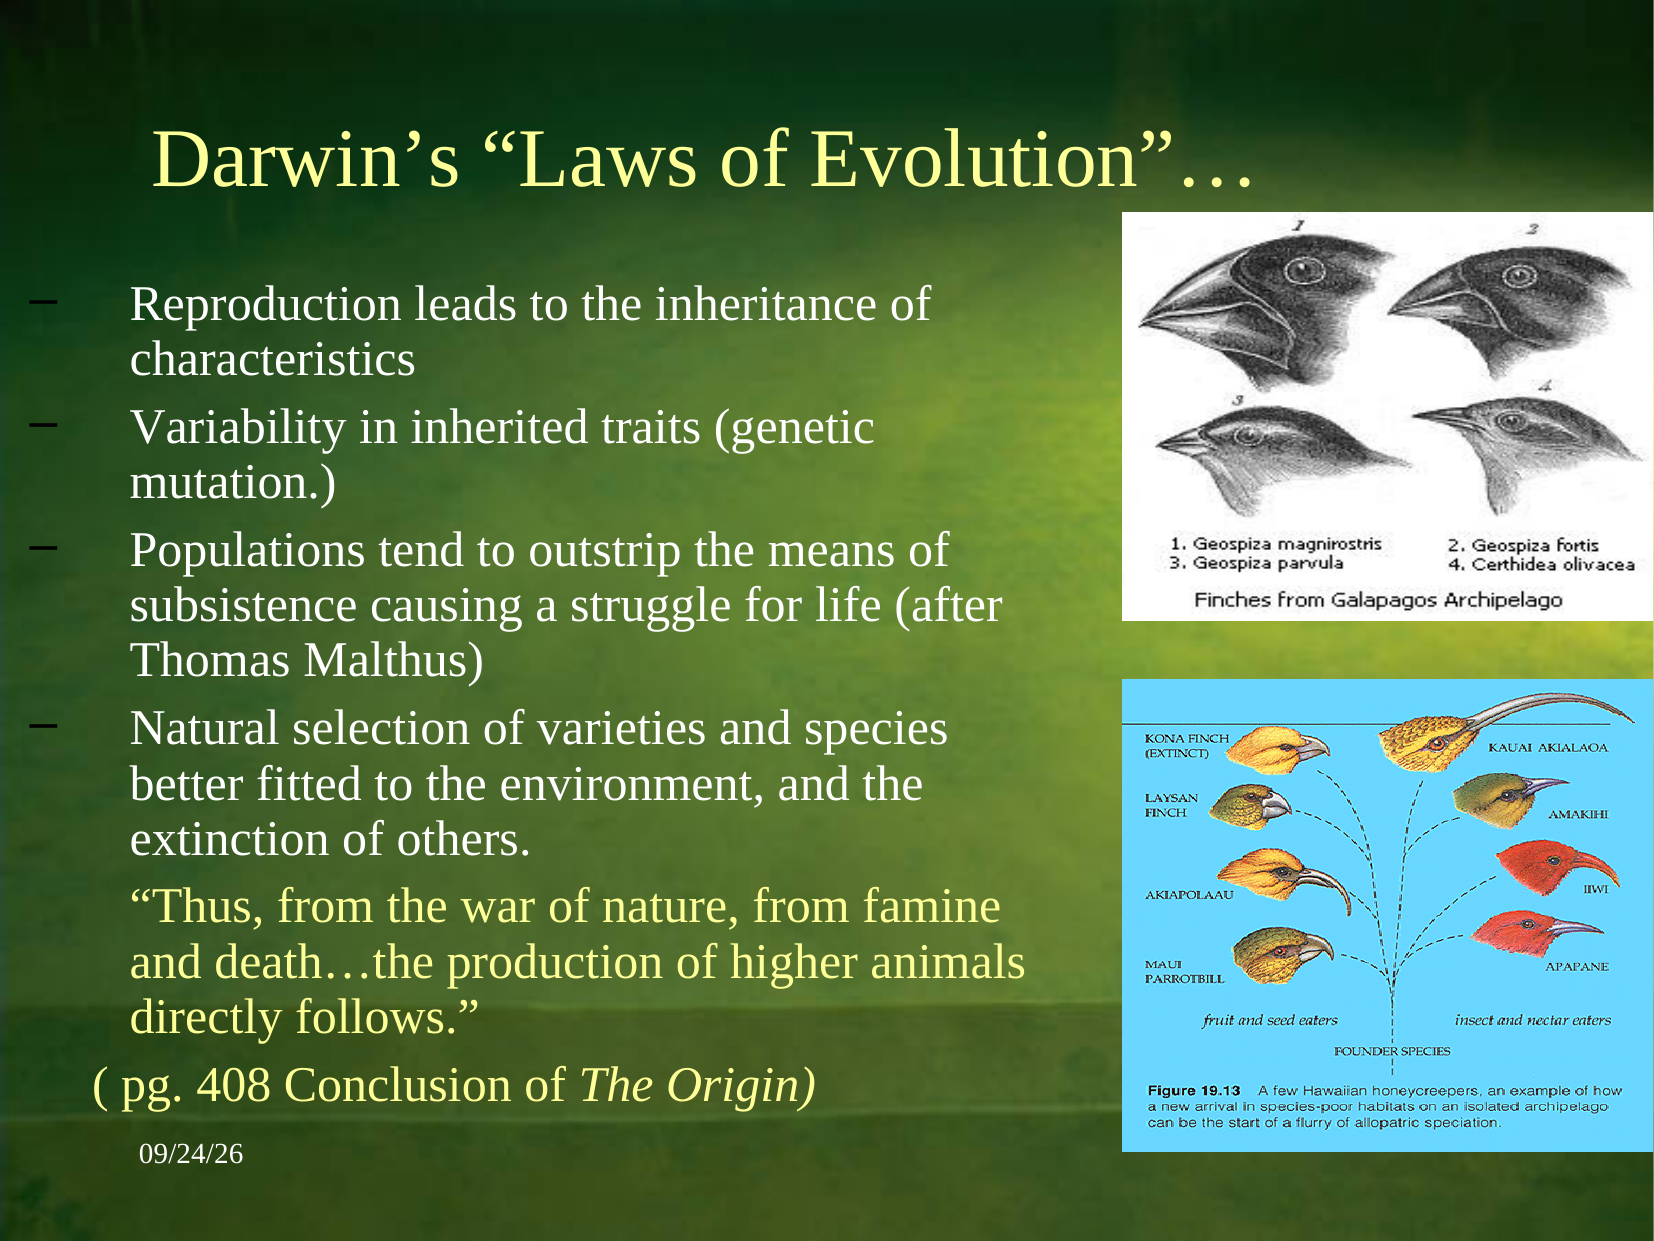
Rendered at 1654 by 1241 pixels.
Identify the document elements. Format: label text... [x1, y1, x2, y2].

subtitle Reproduction leads to the inheritance of characteristics Variability in inherited traits (genetic mutation.) Populations tend to outstrip the means of subsistence causing a struggle for life (after Thomas Malthus) Natural selection of varieties and species better fitted to the environment, and the extinction of others. “Thus, from the war of nature, from famine and death…the production of higher animals directly follows.” ( pg. 408 Conclusion of The Origin) [29, 206, 1034, 1182]
title Darwin’s “Laws of Evolution”… [151, 55, 1558, 262]
picture [0, 0, 1654, 1241]
